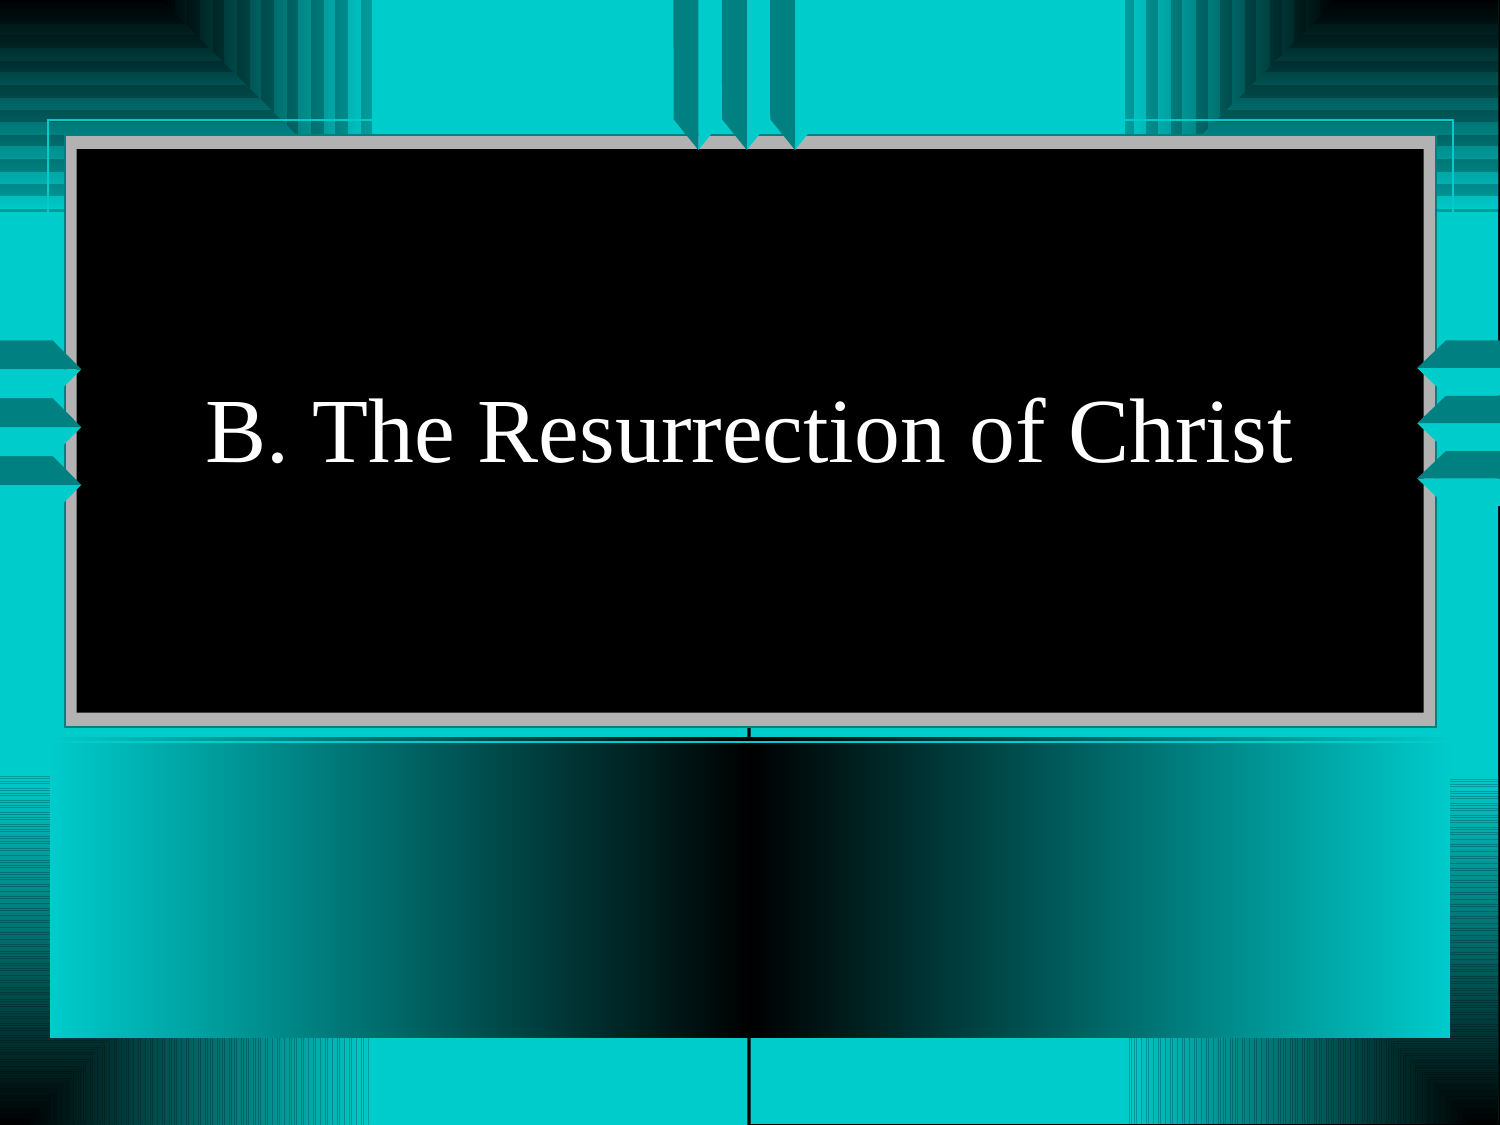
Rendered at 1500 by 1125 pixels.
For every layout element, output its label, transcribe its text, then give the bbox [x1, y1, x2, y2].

title B. The Resurrection of Christ [112, 337, 1388, 526]
